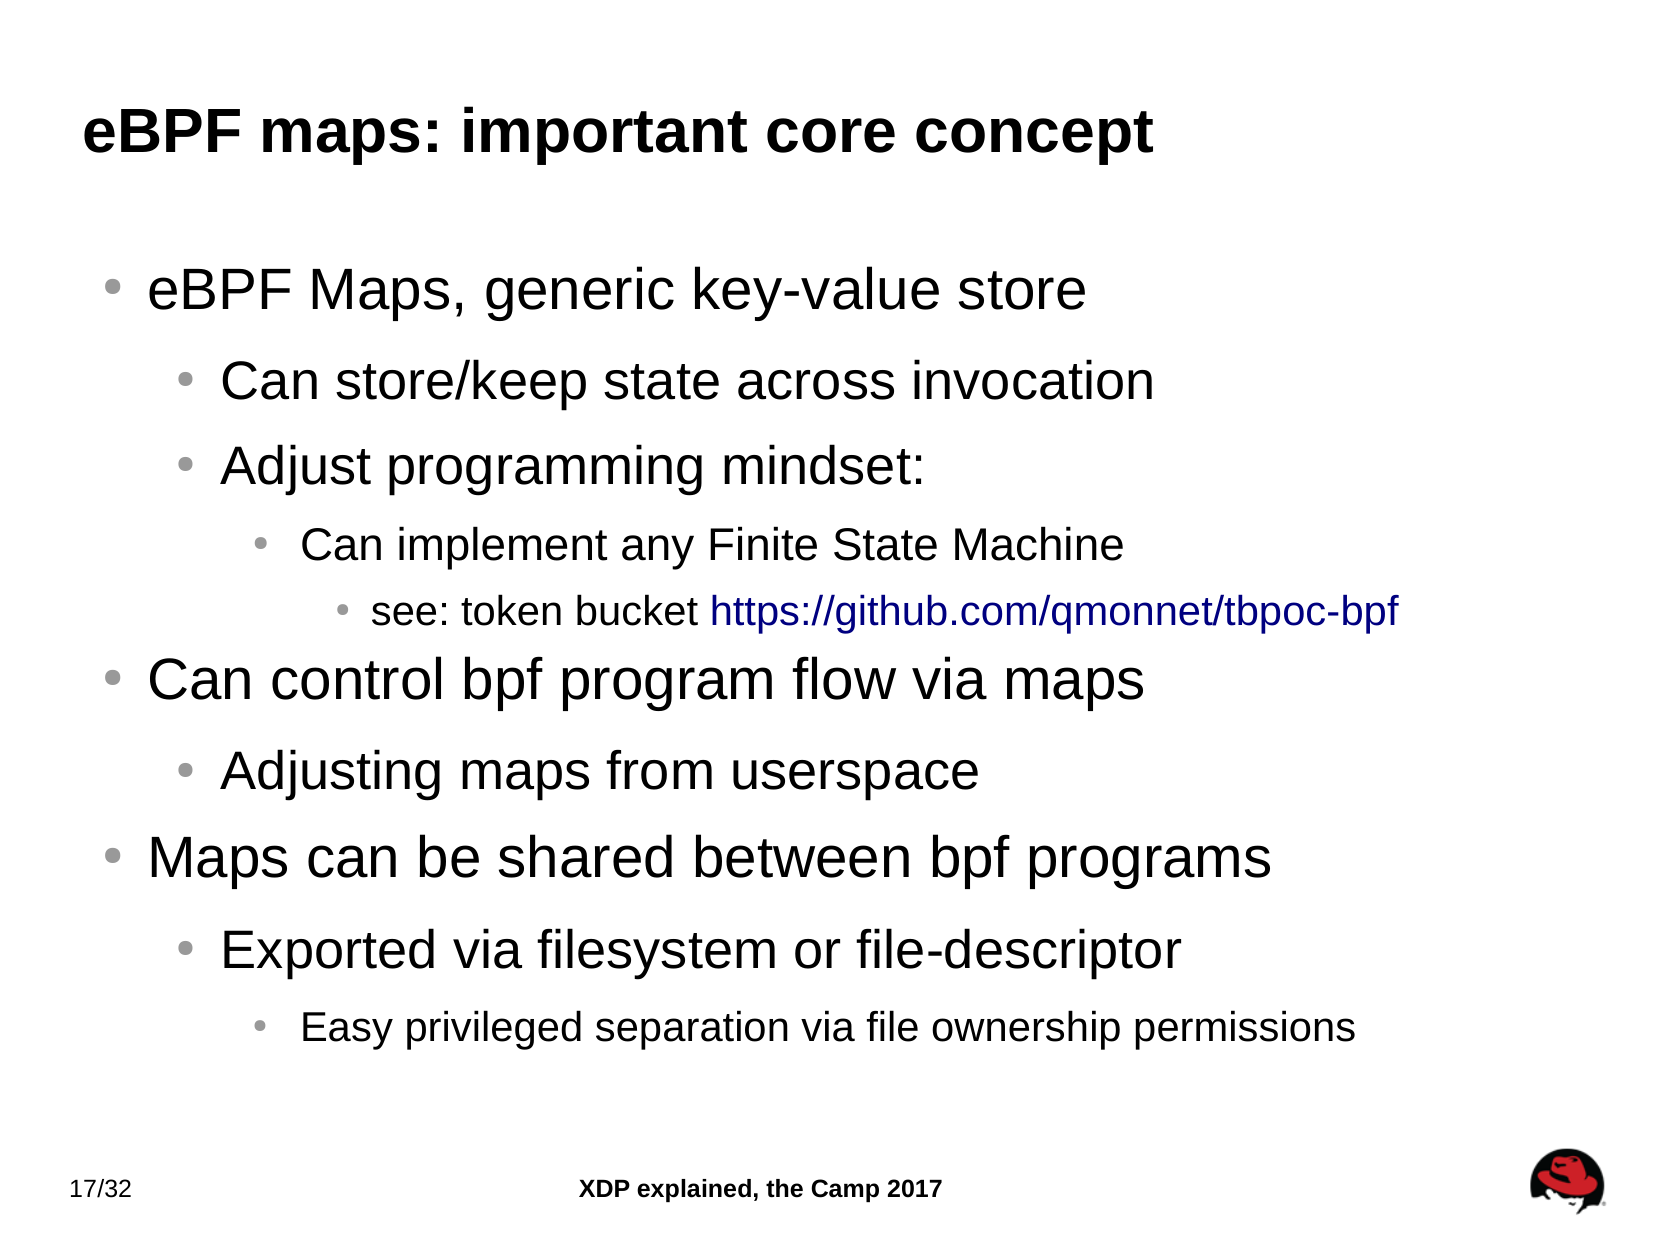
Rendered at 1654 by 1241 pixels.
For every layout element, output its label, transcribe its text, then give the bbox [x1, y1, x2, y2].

title eBPF maps: important core concept [82, 37, 1571, 226]
list eBPF Maps, generic key-value store Can store/keep state across invocation Adjust programming mindset: Can implement any Finite State Machine see: token bucket https://github.com/qmonnet/tbpoc-bpf Can control bpf program flow via maps Adjusting maps from userspace Maps can be shared between bpf programs Exported via filesystem or file-descriptor Easy privileged separation via file ownership permissions [87, 256, 1576, 1051]
picture [1529, 1146, 1612, 1224]
